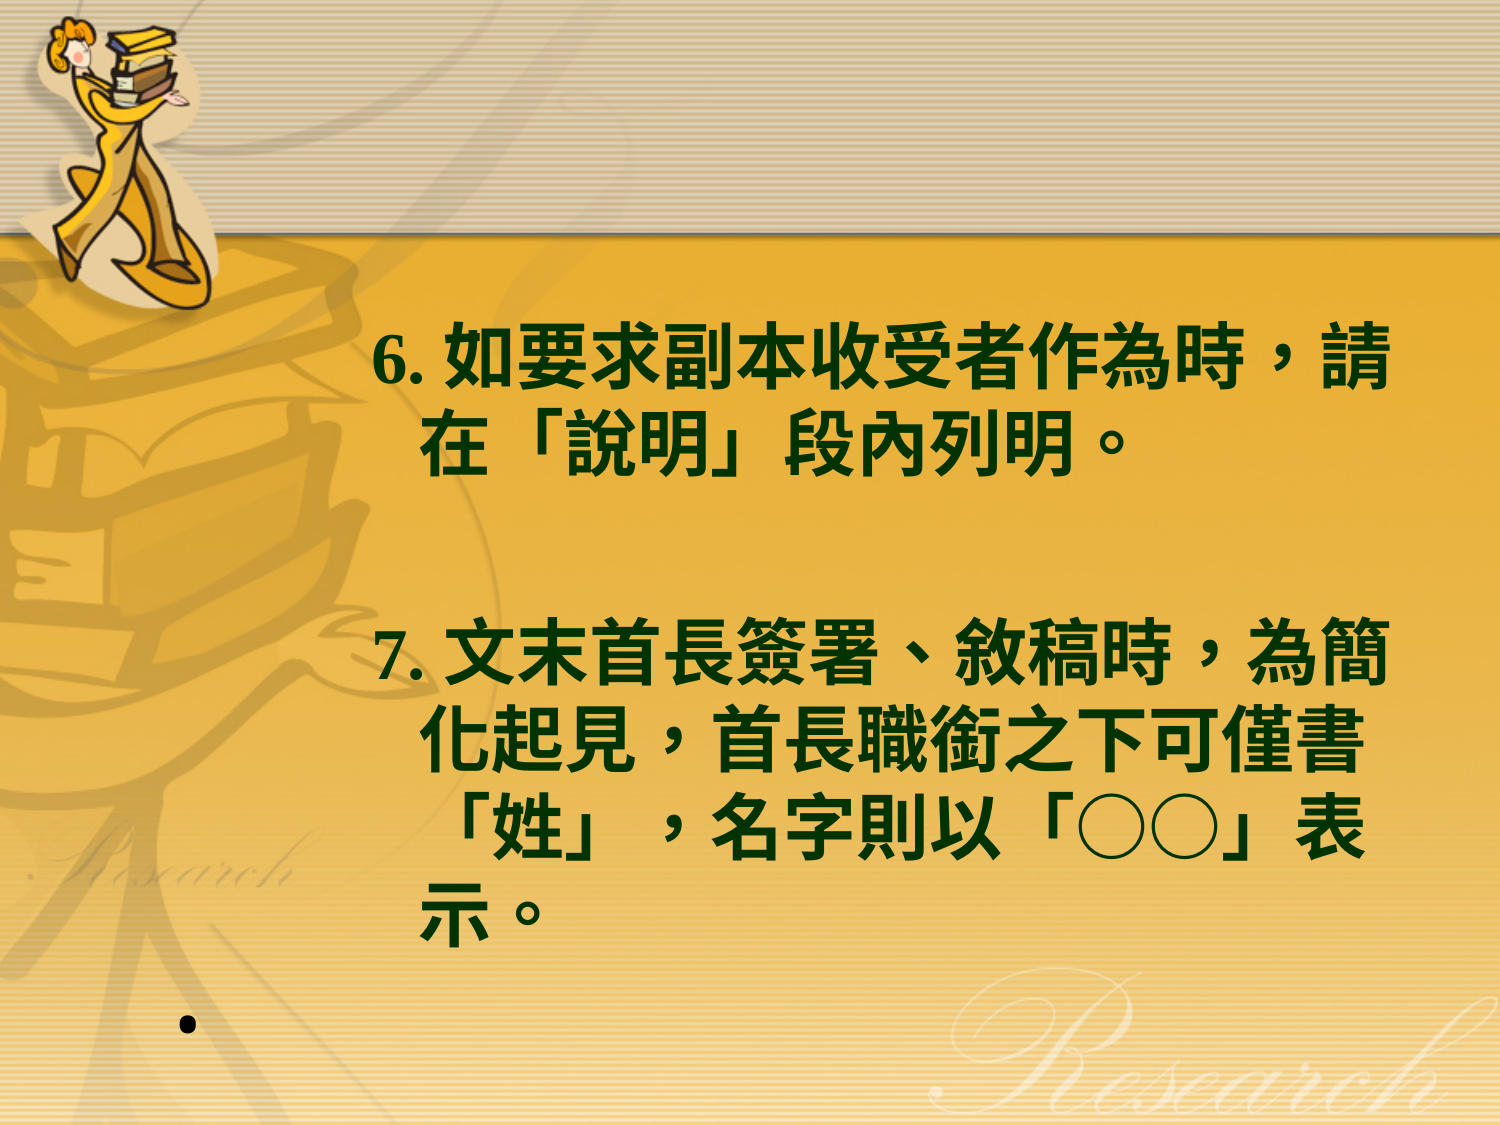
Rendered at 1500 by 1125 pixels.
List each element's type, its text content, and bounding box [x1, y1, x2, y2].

list 6.如要求副本收受者作為時，請在「說明」段內列明。 7.文末首長簽署、敘稿時，為簡化起見，首長職銜之下可僅書「姓」，名字則以「○○」表示。 [159, 302, 1435, 978]
